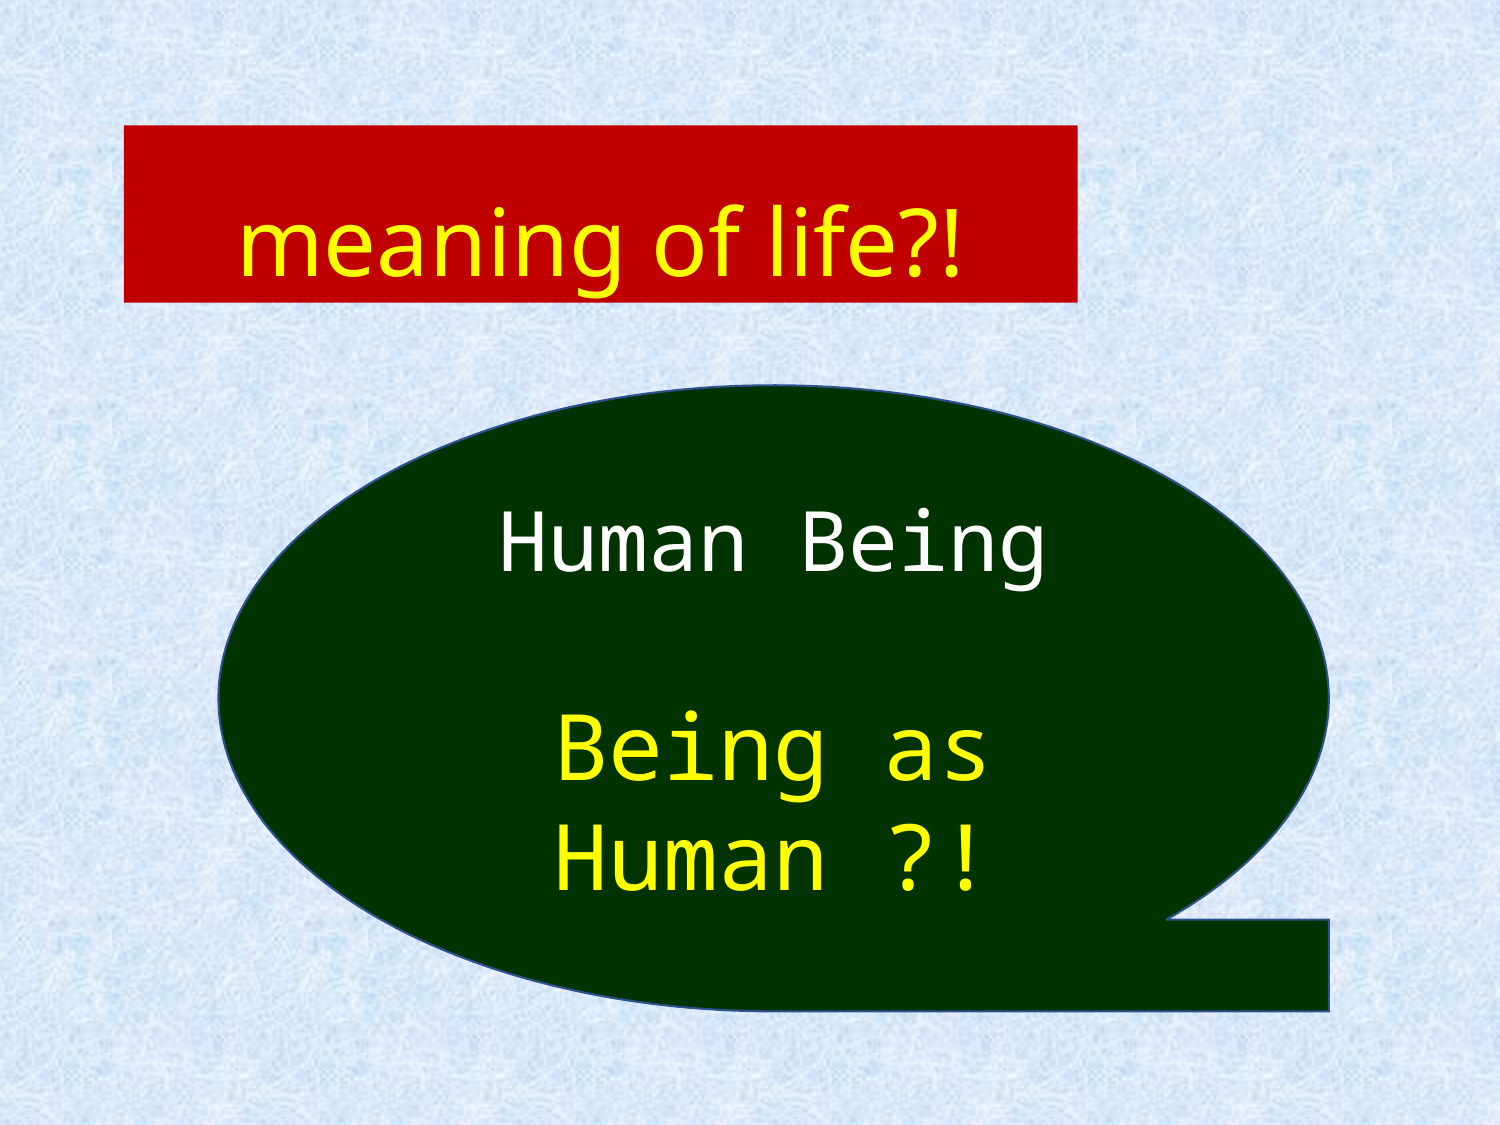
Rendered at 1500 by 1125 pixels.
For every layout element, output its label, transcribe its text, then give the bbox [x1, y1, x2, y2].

title meaning of life?! [123, 125, 1078, 303]
text_box Human Being Being as Human ?! [218, 385, 1329, 1012]
